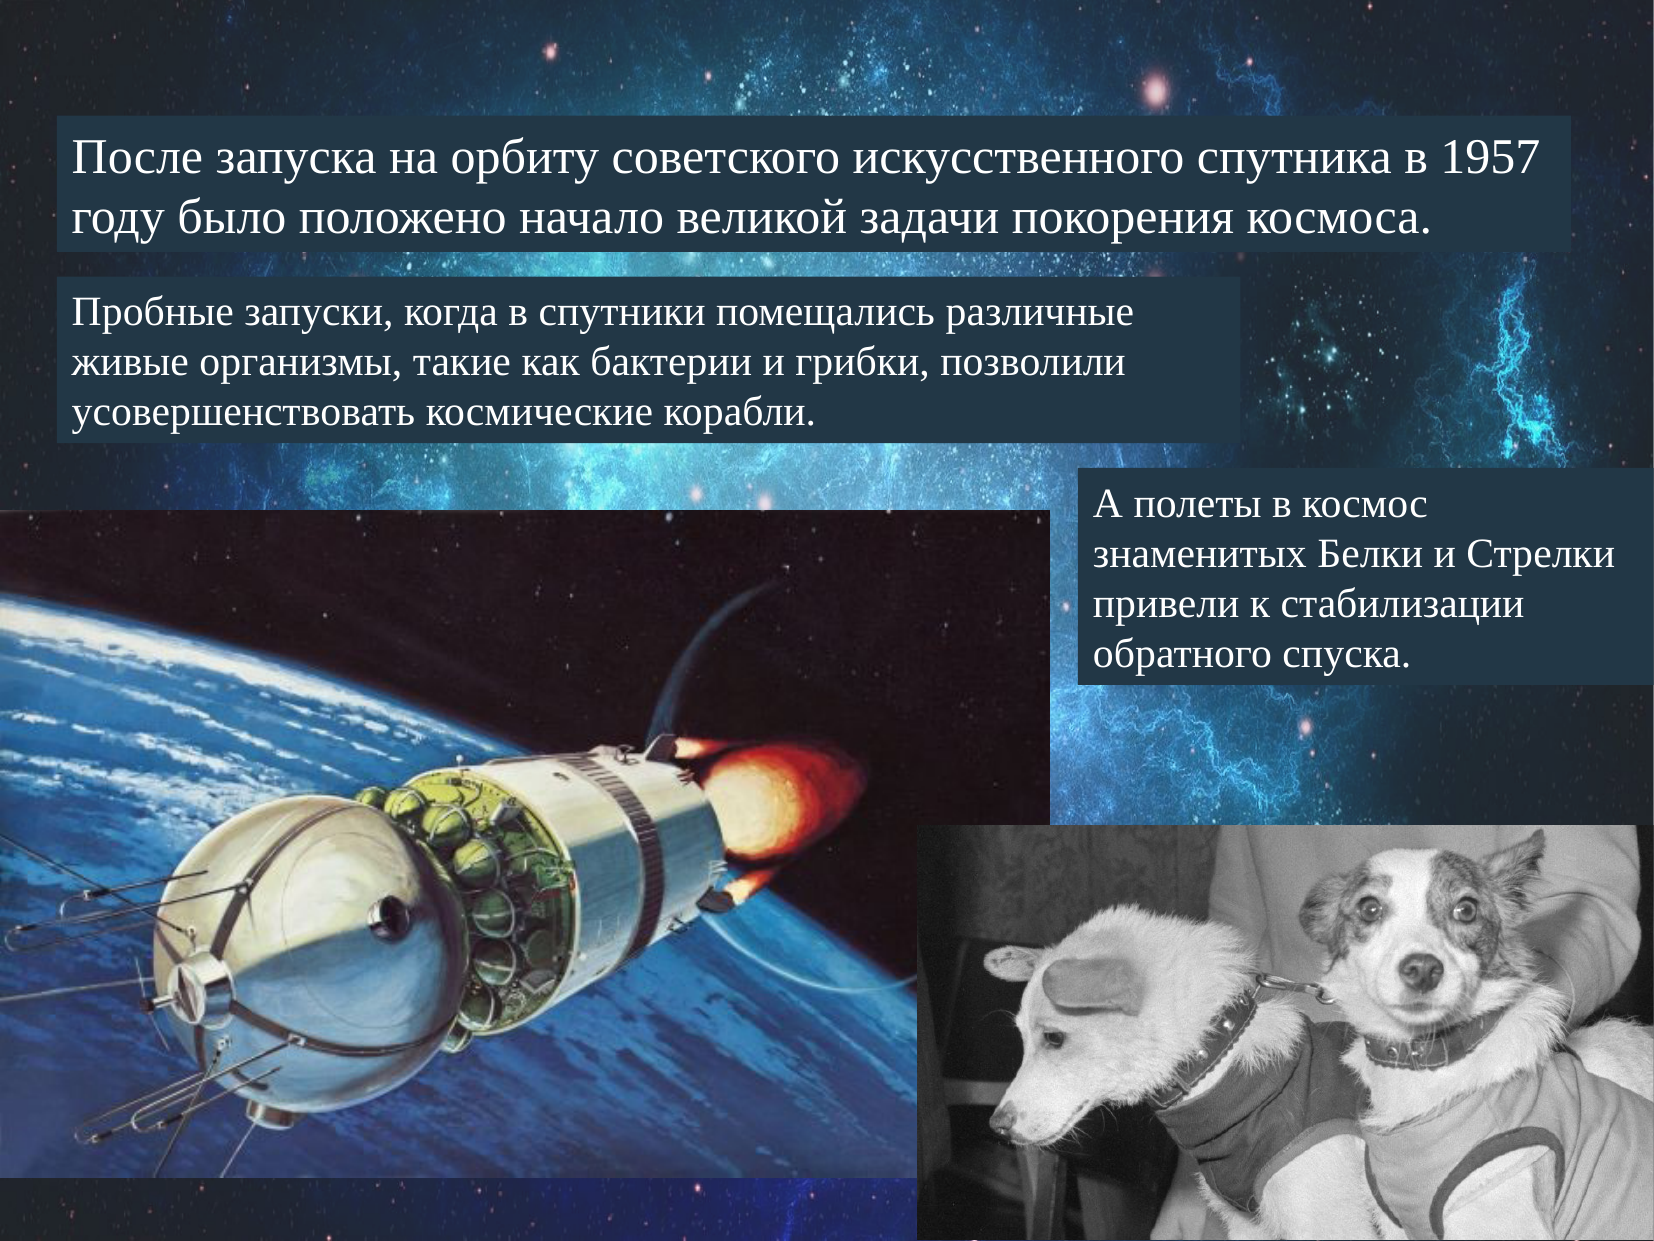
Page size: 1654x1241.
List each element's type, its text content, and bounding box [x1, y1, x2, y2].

text_box А полеты в космос знаменитых Белки и Стрелки привели к стабилизации обратного спуска. [1077, 467, 1654, 685]
picture [0, 510, 1654, 1240]
text_box После запуска на орбиту советского искусственного спутника в 1957 году было положено начало великой задачи покорения космоса. [56, 115, 1571, 252]
text_box Пробные запуски, когда в спутники помещались различные живые организмы, такие как бактерии и грибки, позволили усовершенствовать космические корабли. [56, 276, 1241, 444]
